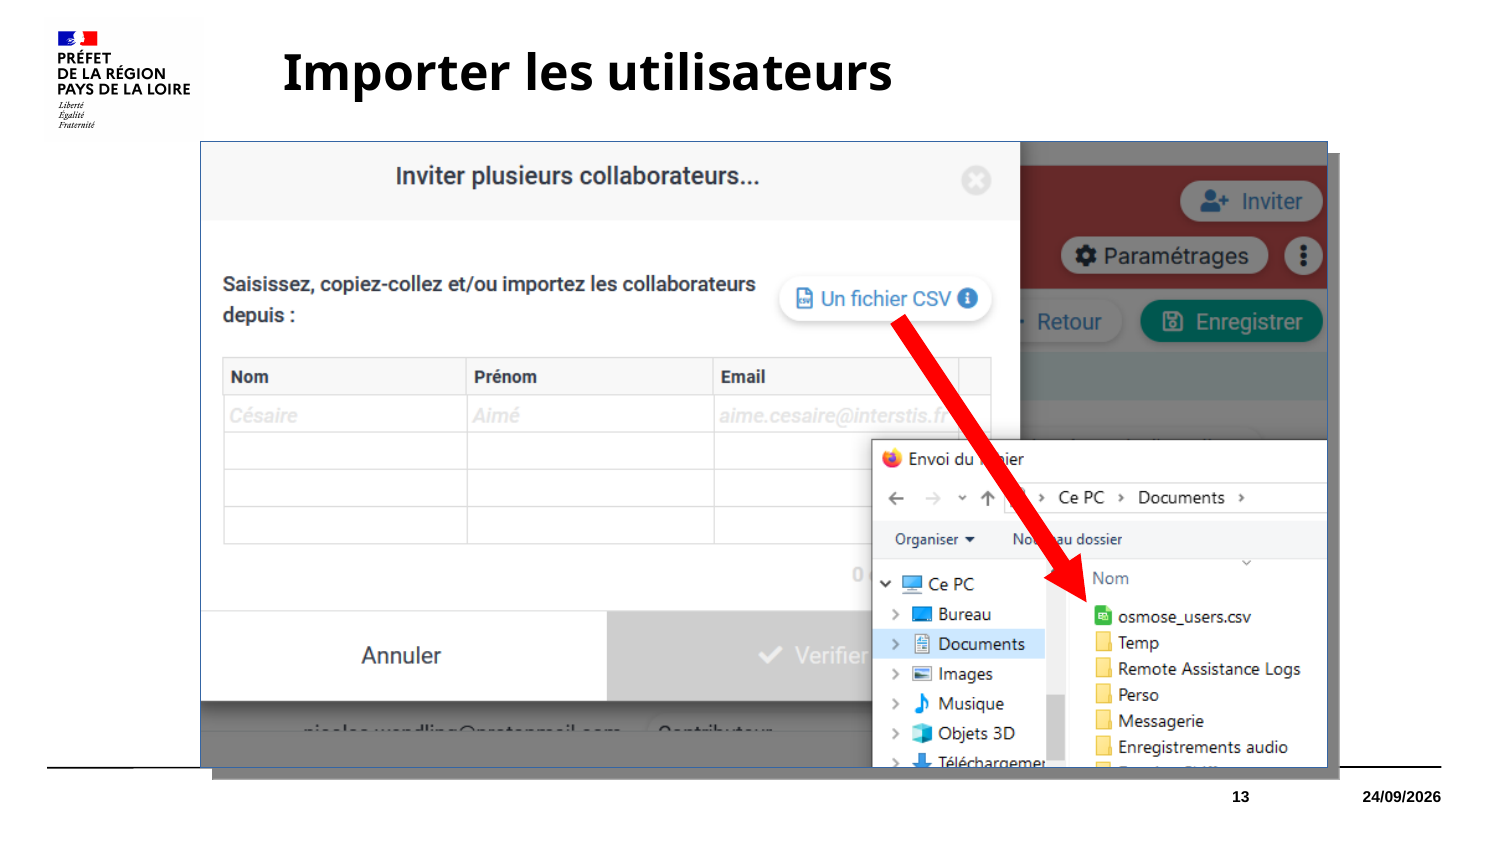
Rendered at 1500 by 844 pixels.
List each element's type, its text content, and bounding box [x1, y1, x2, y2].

picture [44, 17, 1328, 768]
title Importer les utilisateurs [283, 47, 1347, 166]
